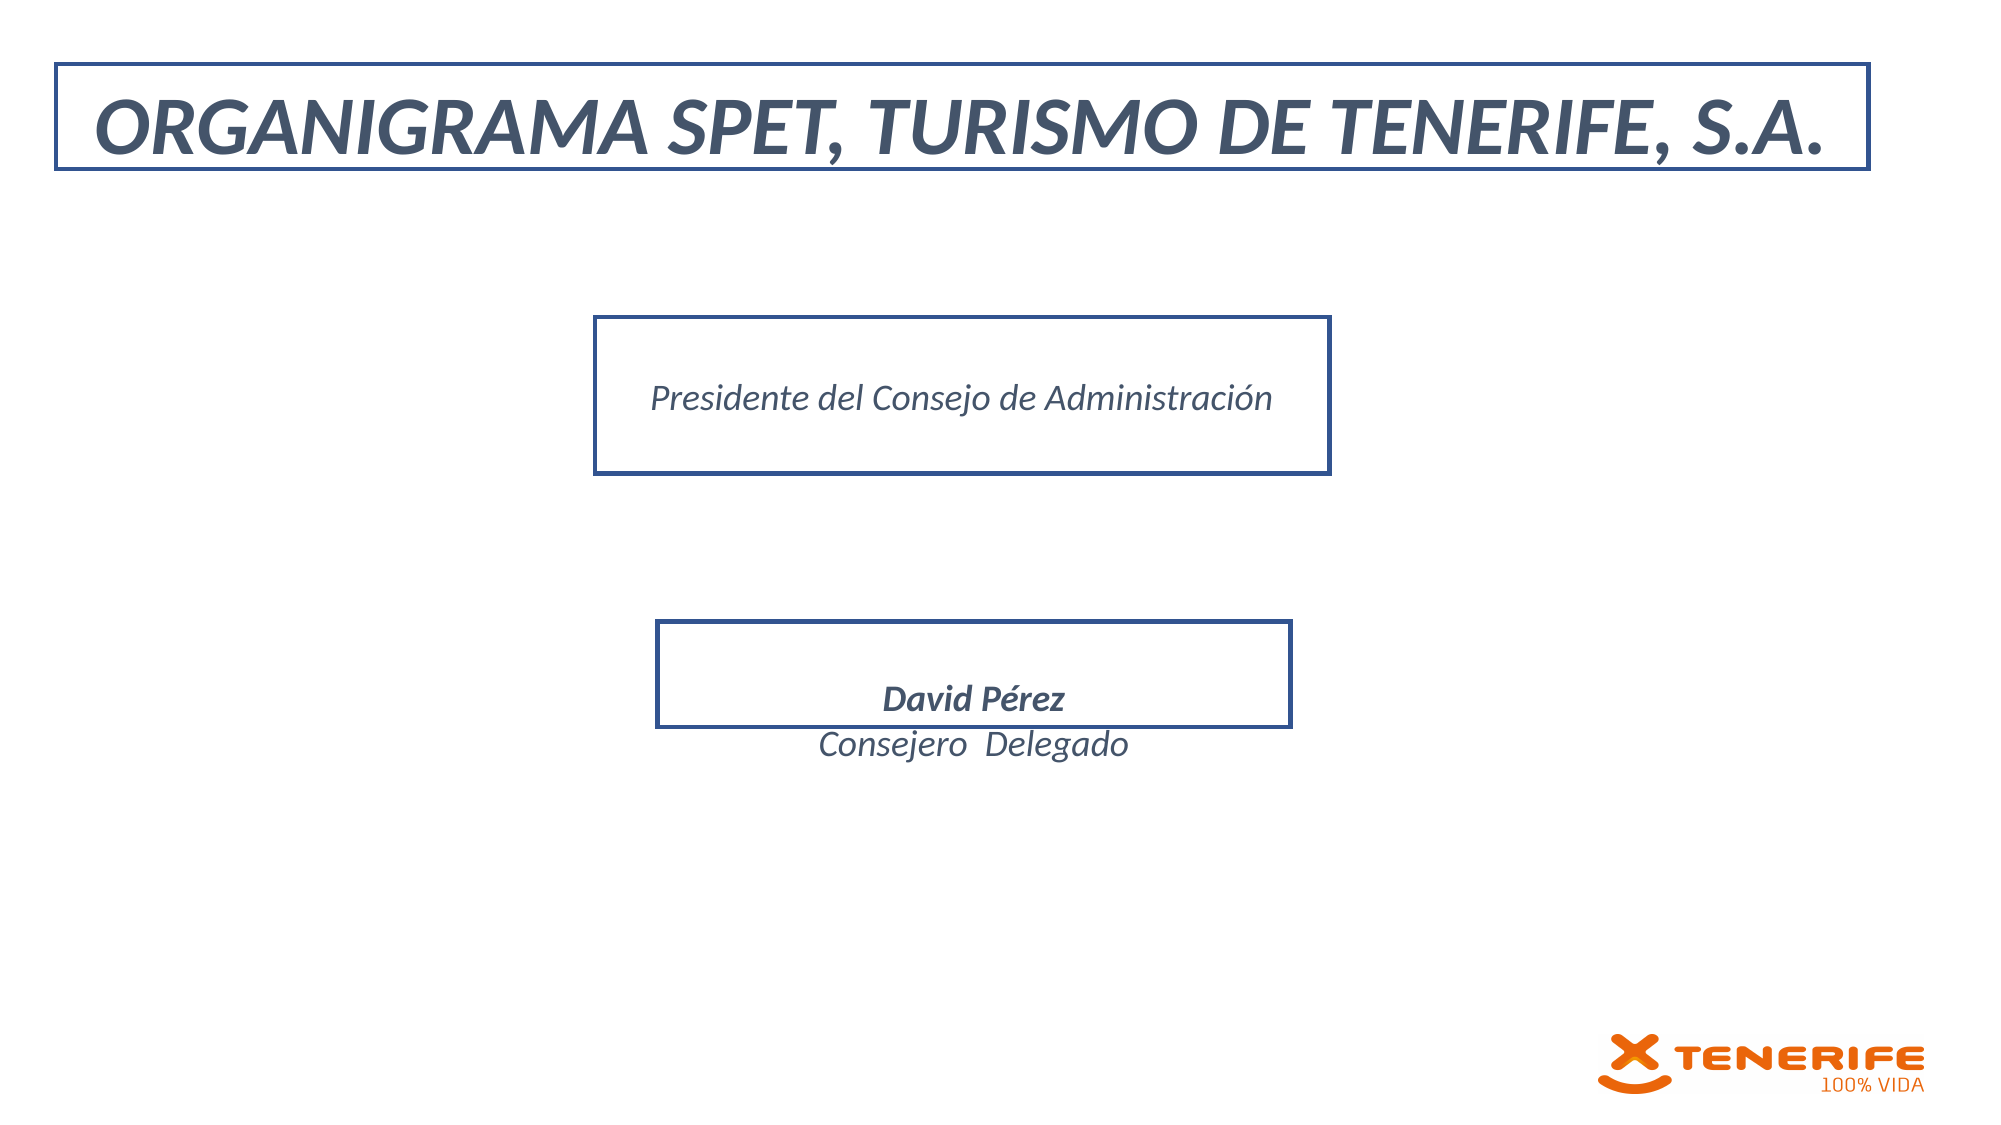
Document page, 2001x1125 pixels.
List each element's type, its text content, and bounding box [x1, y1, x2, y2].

text_box Presidente del Consejo de Administración [595, 317, 1329, 474]
text_box David Pérez Consejero Delegado [658, 622, 1290, 727]
text_box ORGANIGRAMA SPET, TURISMO DE TENERIFE, S.A. [56, 64, 1869, 169]
